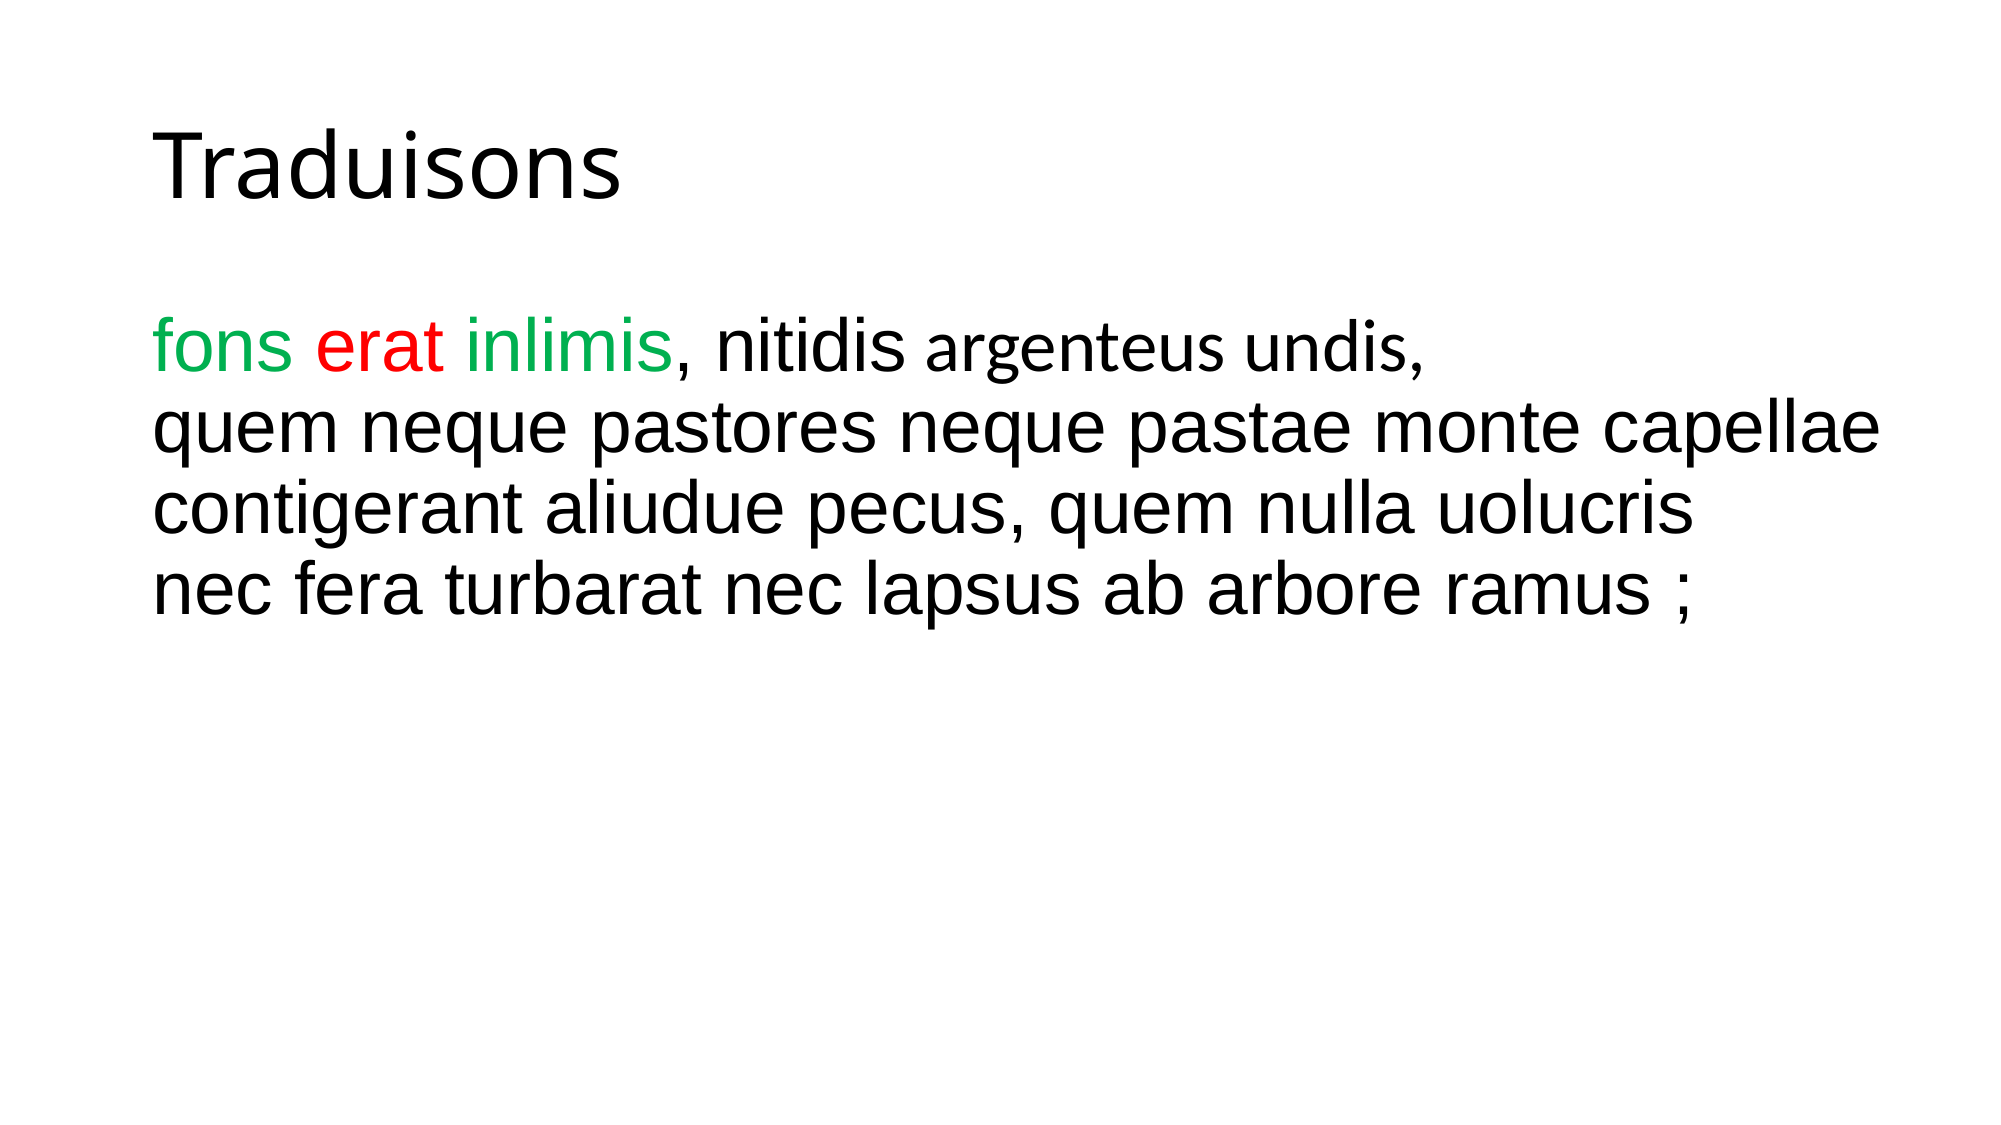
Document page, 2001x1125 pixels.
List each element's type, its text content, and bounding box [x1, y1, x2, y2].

title Traduisons [137, 59, 1863, 278]
list fons erat inlimis, nitidis argenteus undis, quem neque pastores neque pastae monte capellae contigerant aliudue pecus, quem nulla uolucris nec fera turbarat nec lapsus ab arbore ramus ; [137, 299, 1956, 1014]
